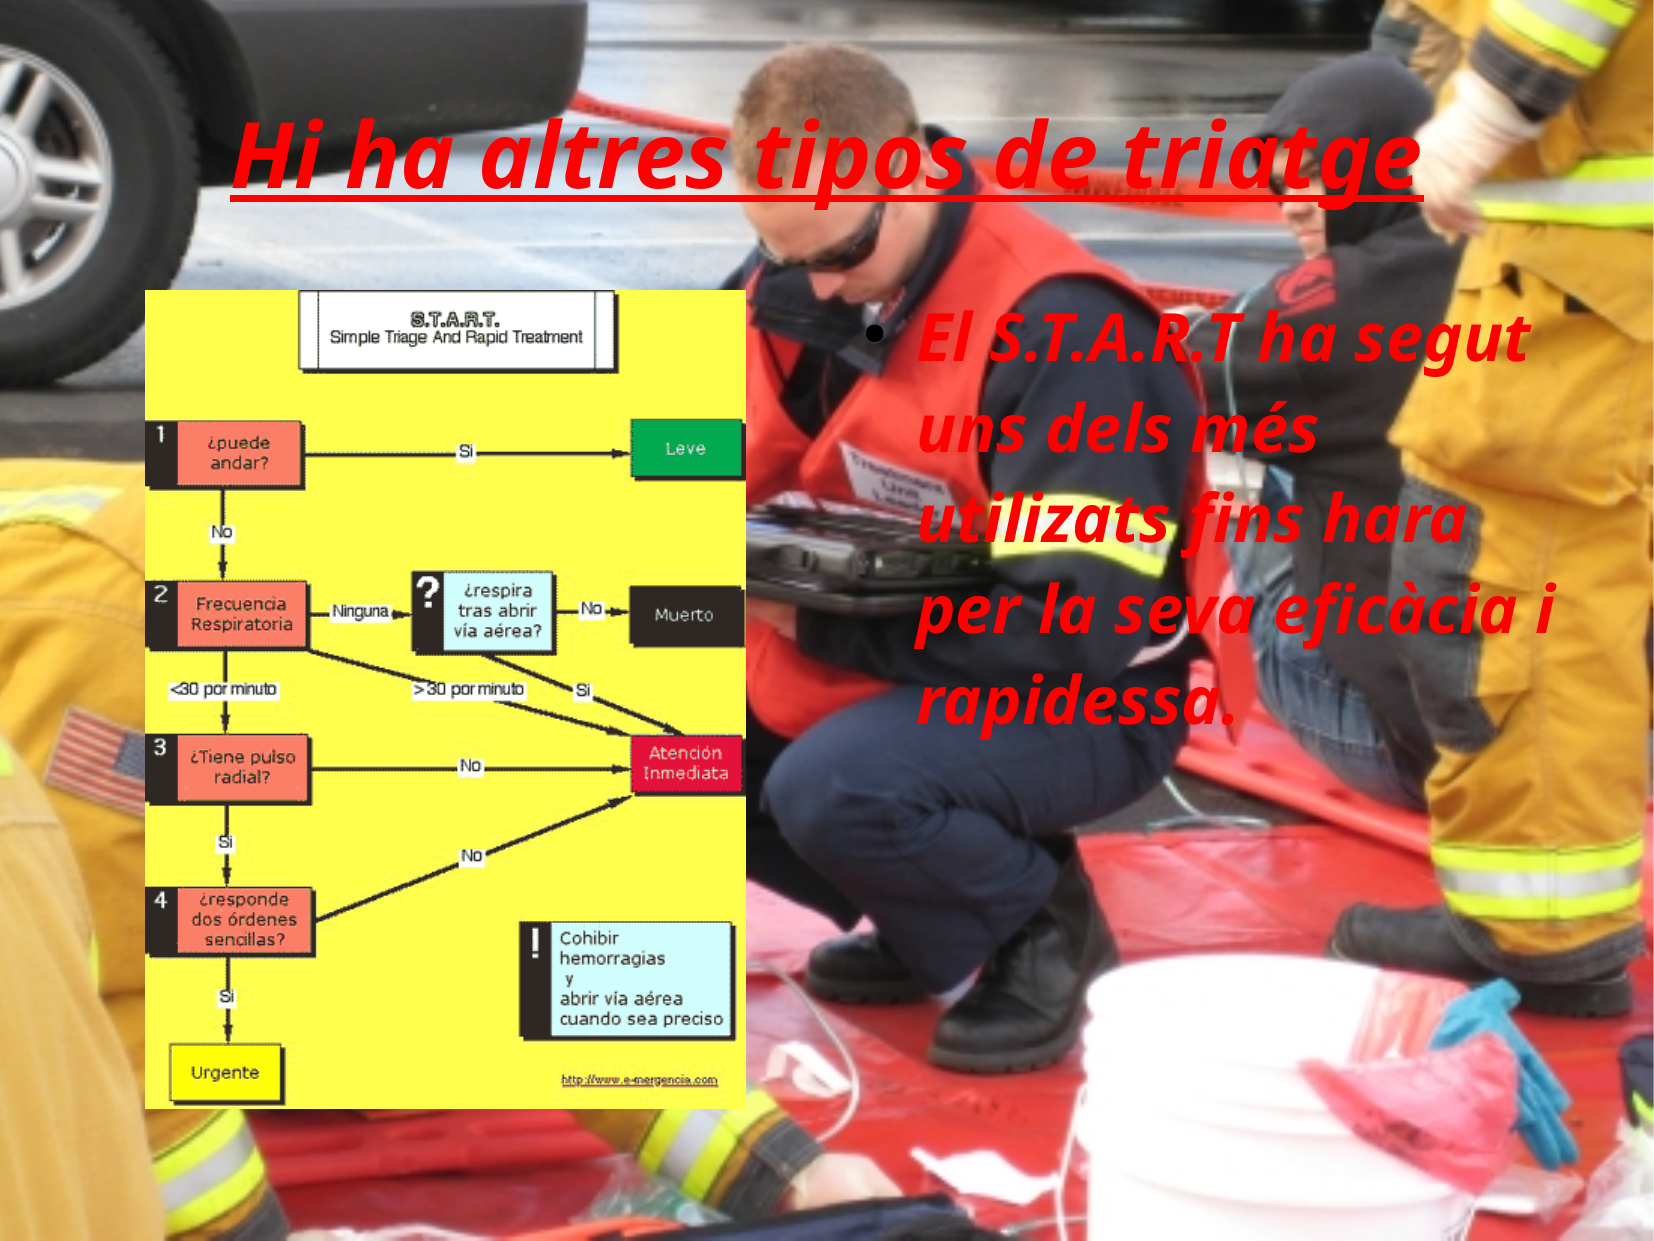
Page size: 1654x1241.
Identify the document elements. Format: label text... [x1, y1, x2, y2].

list El S.T.A.R.T ha segut uns dels més utilizats fins hara per la seva eficàcia i rapidessa. [845, 290, 1572, 1109]
picture [0, 0, 1654, 1241]
title Hi ha altres tipos de triatge [82, 49, 1571, 257]
